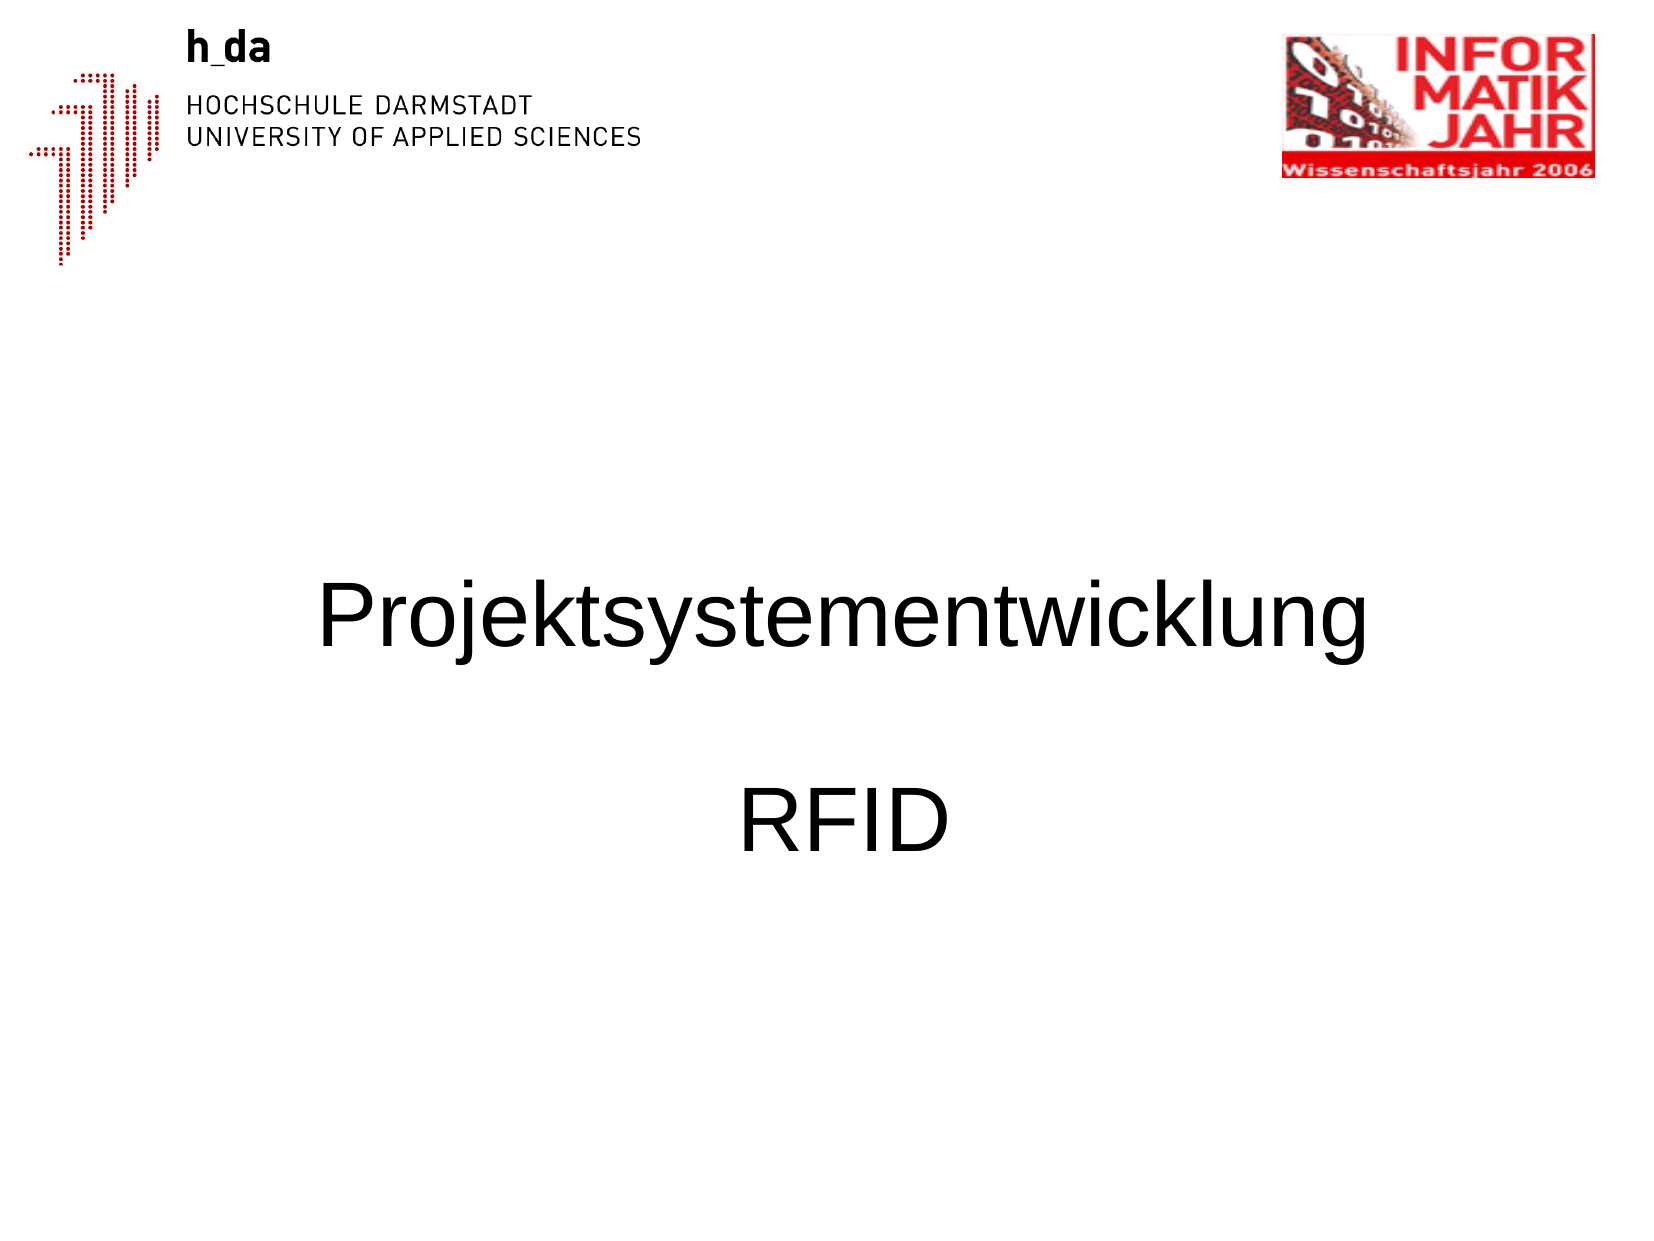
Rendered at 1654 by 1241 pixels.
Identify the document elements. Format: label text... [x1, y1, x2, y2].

picture [29, 29, 640, 266]
title [59, 49, 1625, 296]
subtitle Projektsystementwicklung RFID [82, 324, 1571, 1109]
picture [1282, 34, 1595, 49]
